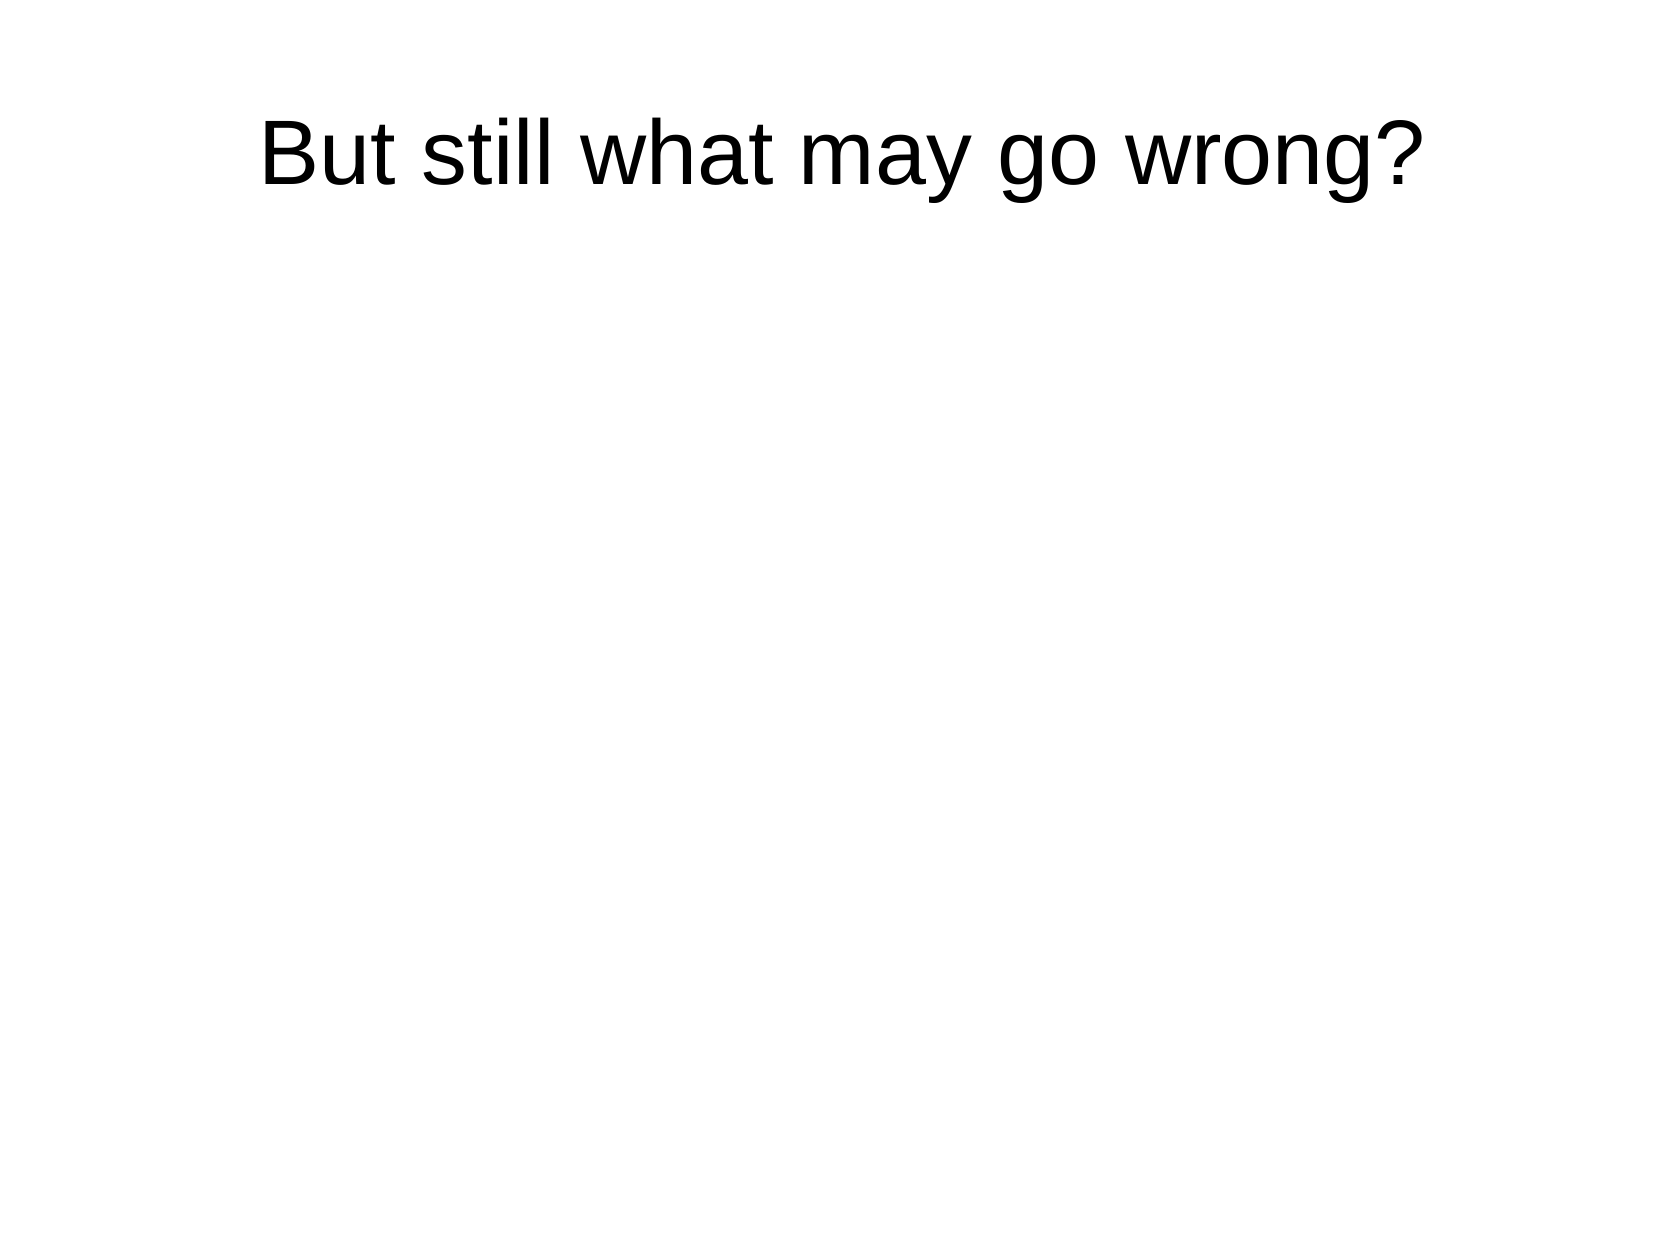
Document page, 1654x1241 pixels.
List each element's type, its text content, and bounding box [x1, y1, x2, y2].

title But still what may go wrong? [82, 49, 1571, 257]
